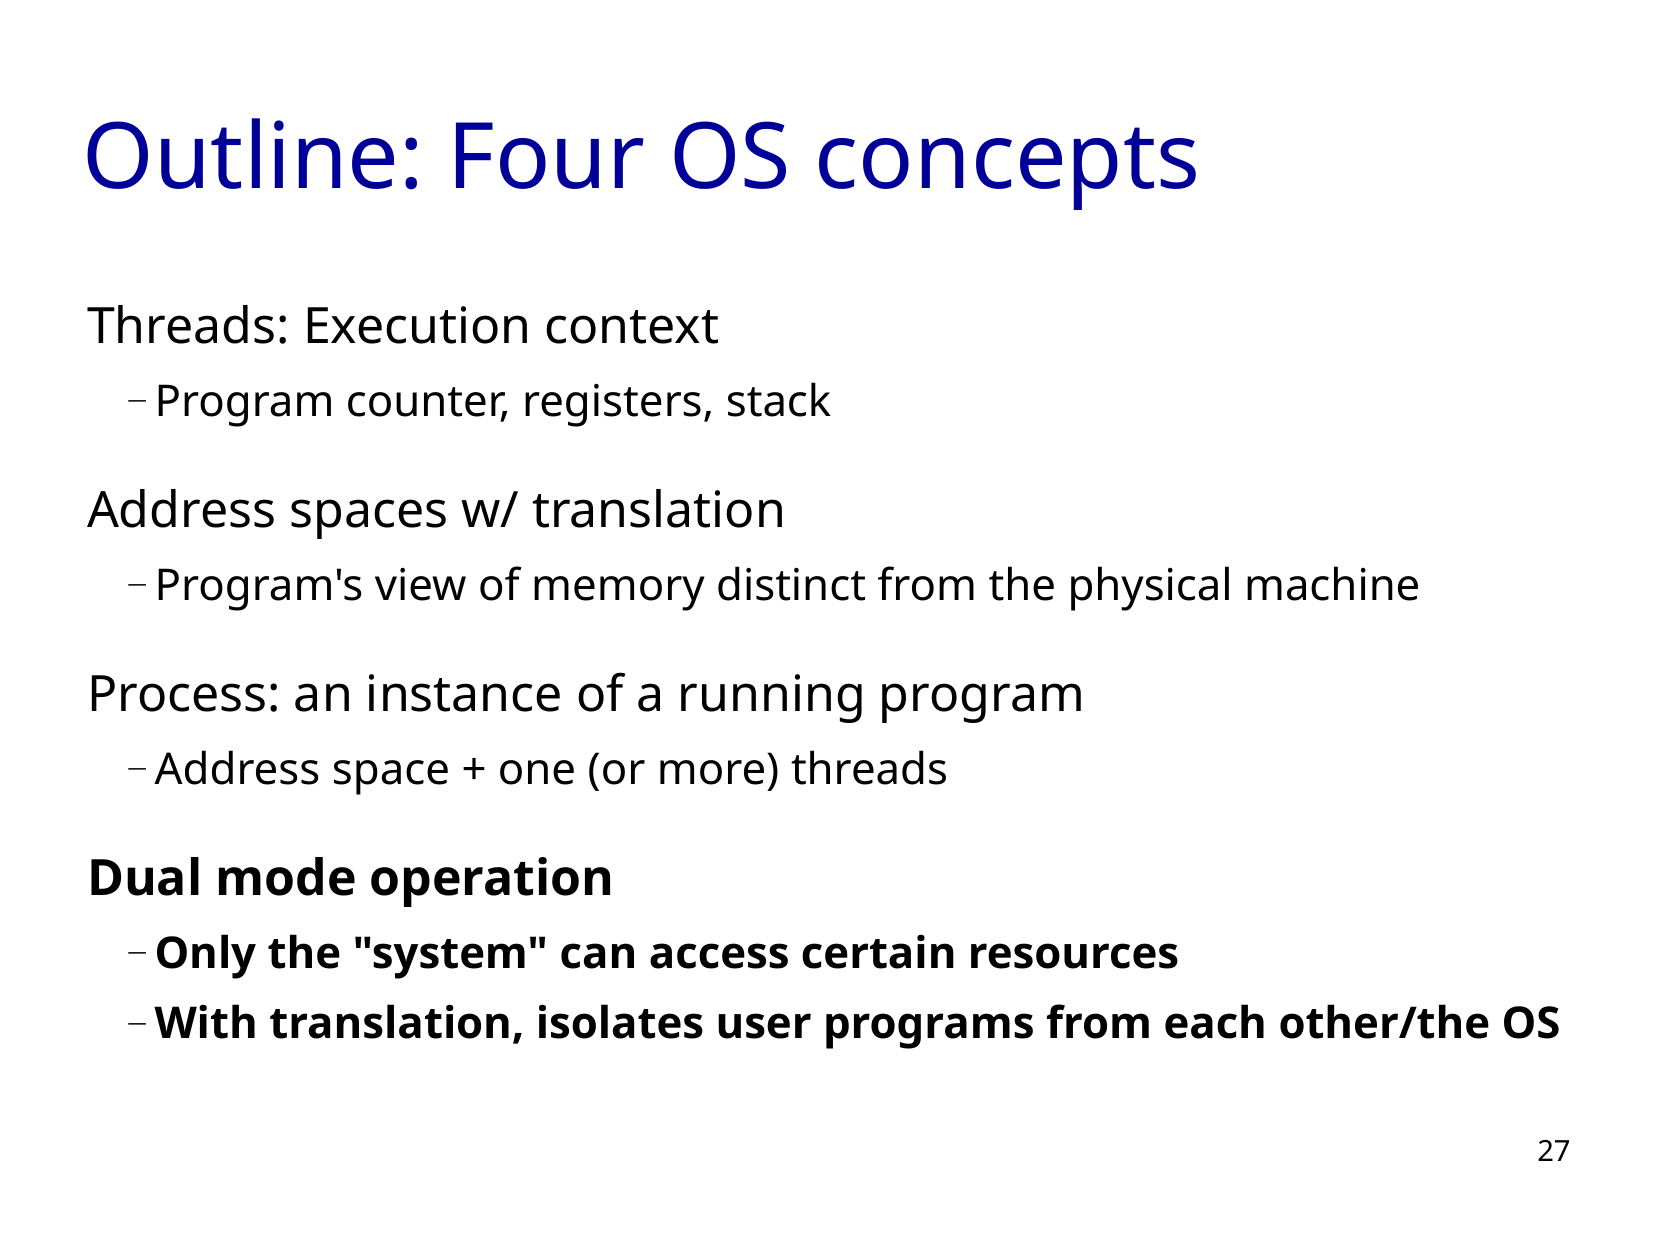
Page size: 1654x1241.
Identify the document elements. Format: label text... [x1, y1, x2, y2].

list Threads: Execution context Program counter, registers, stack Address spaces w/ translation Program's view of memory distinct from the physical machine Process: an instance of a running program Address space + one (or more) threads Dual mode operation Only the "system" can access certain resources With translation, isolates user programs from each other/the OS [60, 290, 1571, 1096]
title Outline: Four OS concepts [82, 49, 1571, 257]
